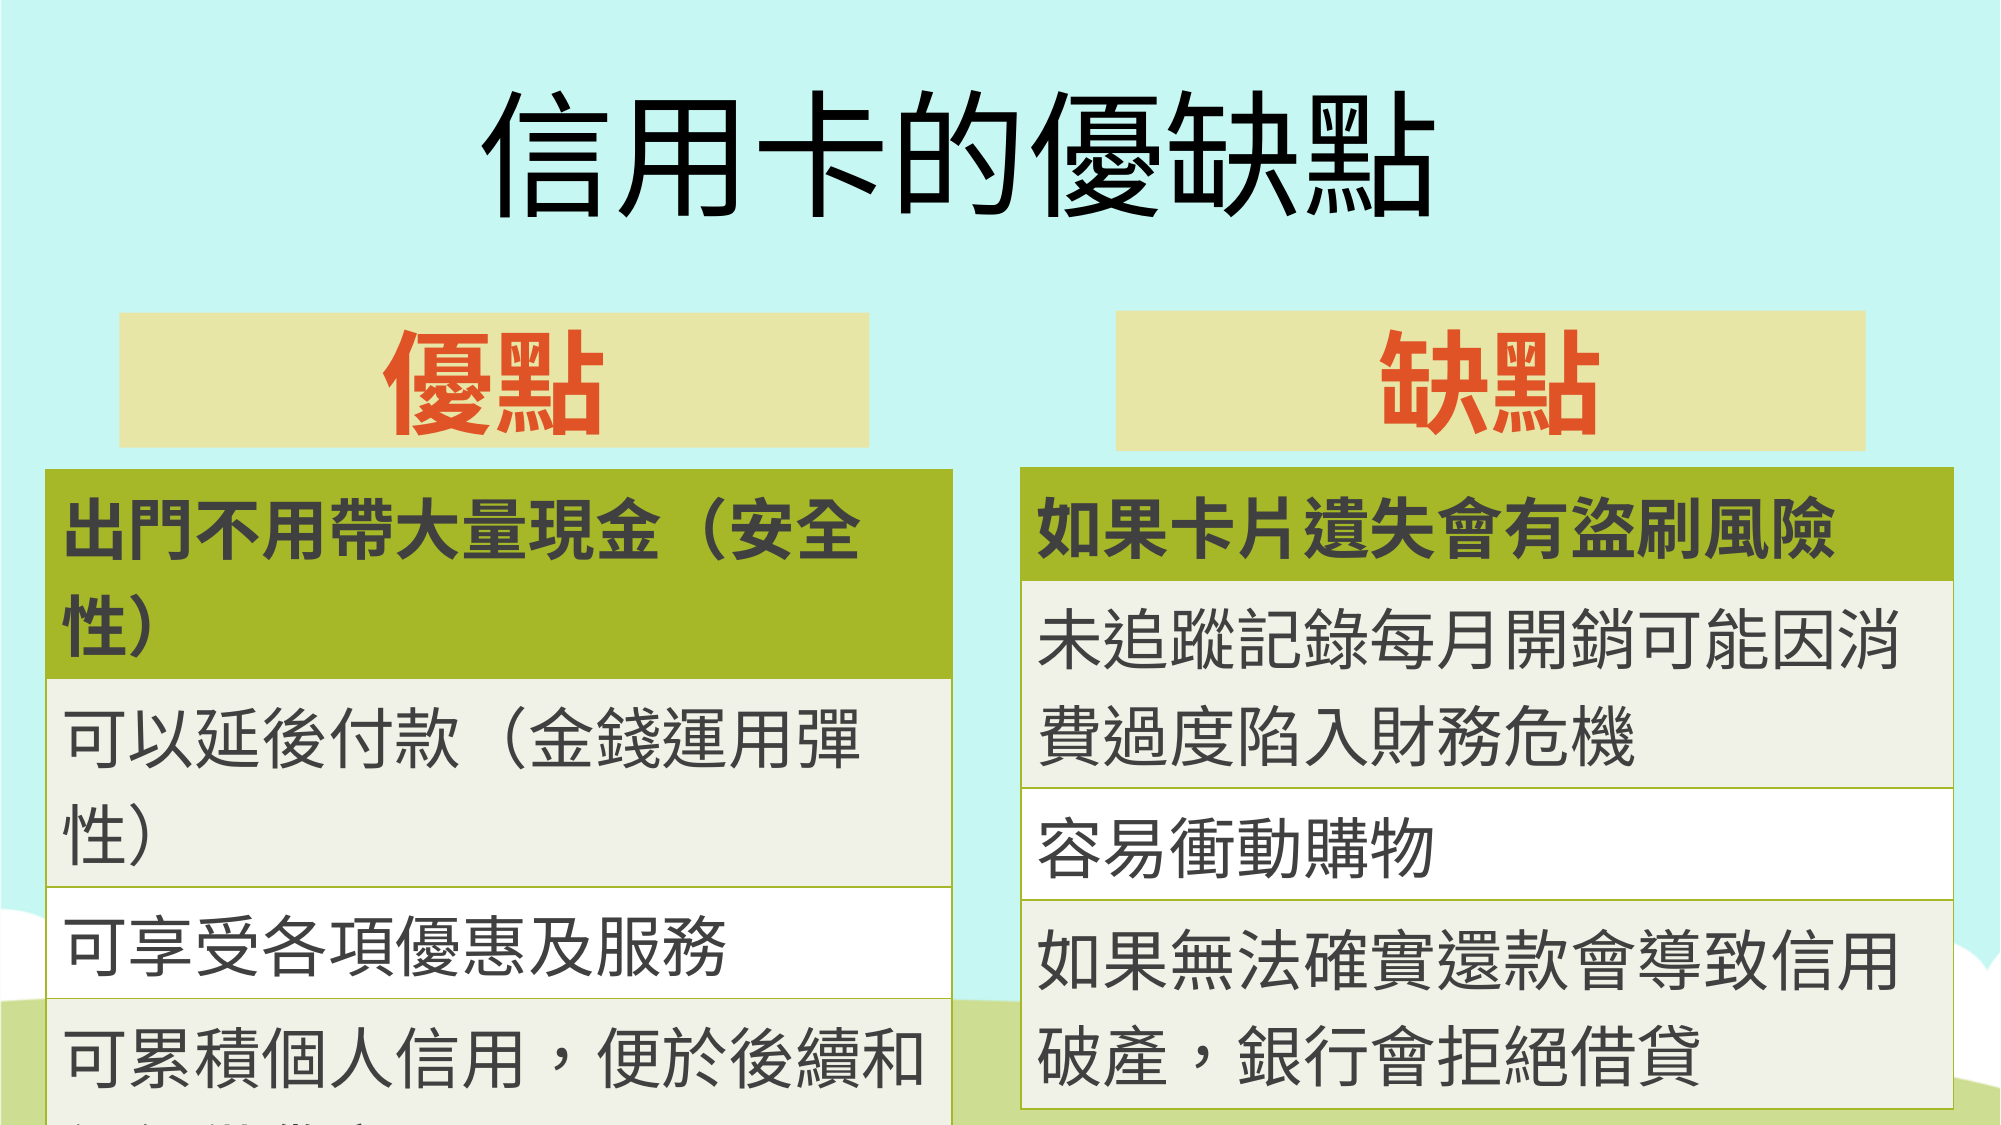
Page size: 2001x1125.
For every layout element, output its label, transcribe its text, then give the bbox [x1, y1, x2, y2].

table_cell 如果無法確實還款會導致信用破產，銀行會拒絕借貸 [1022, 901, 1953, 1108]
table_cell 容易衝動購物 [1022, 789, 1953, 899]
table_cell 可享受各項優惠及服務 [47, 888, 951, 998]
table_cell 未追蹤記錄每月開銷可能因消費過度陷入財務危機 [1022, 581, 1953, 787]
list 缺點 [1115, 310, 1866, 452]
table_header 如果卡片遺失會有盜刷風險 [1022, 469, 1953, 579]
list 優點 [119, 312, 870, 448]
table_cell 可以延後付款（金錢運用彈性） [47, 679, 951, 886]
title 信用卡的優缺點 [462, 44, 1504, 242]
table_cell 可累積個人信用，便於後續和銀行借貸交易 [47, 999, 951, 1125]
picture [0, 0, 2001, 1125]
table_header 出門不用帶大量現金（安全性） [47, 471, 951, 677]
